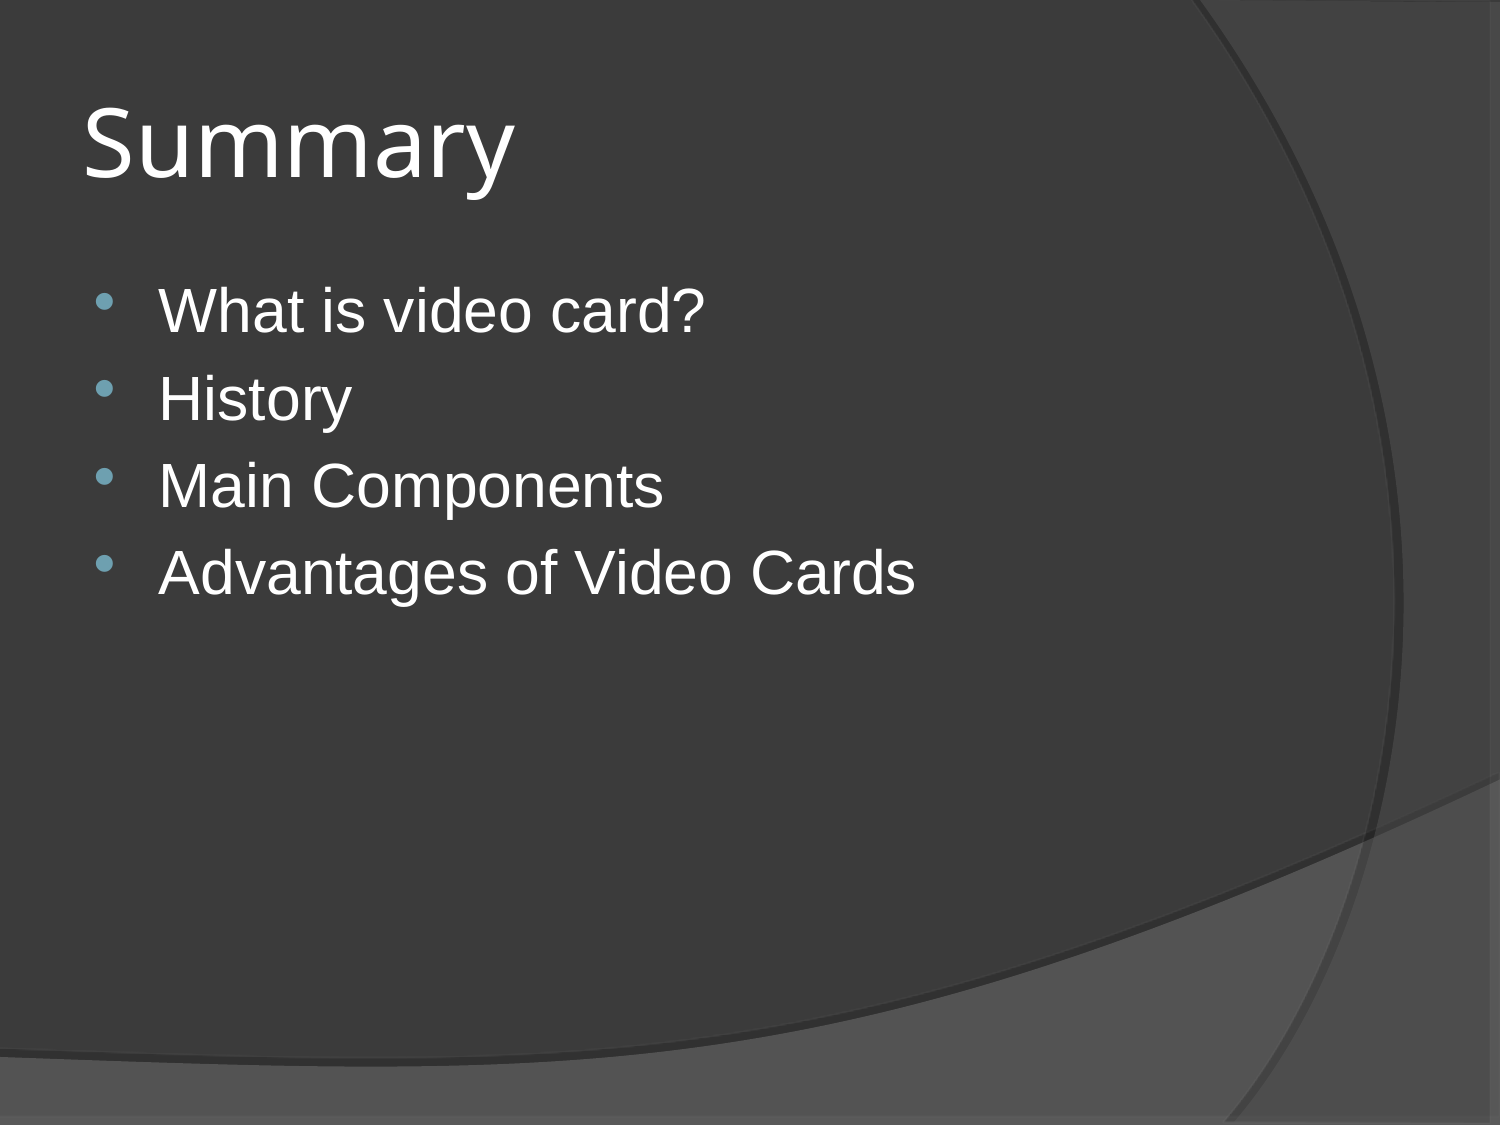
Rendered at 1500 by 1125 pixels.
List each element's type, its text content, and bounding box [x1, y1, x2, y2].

title Summary [75, 45, 1300, 233]
list What is video card? History Main Components Advantages of Video Cards [75, 262, 1300, 1005]
